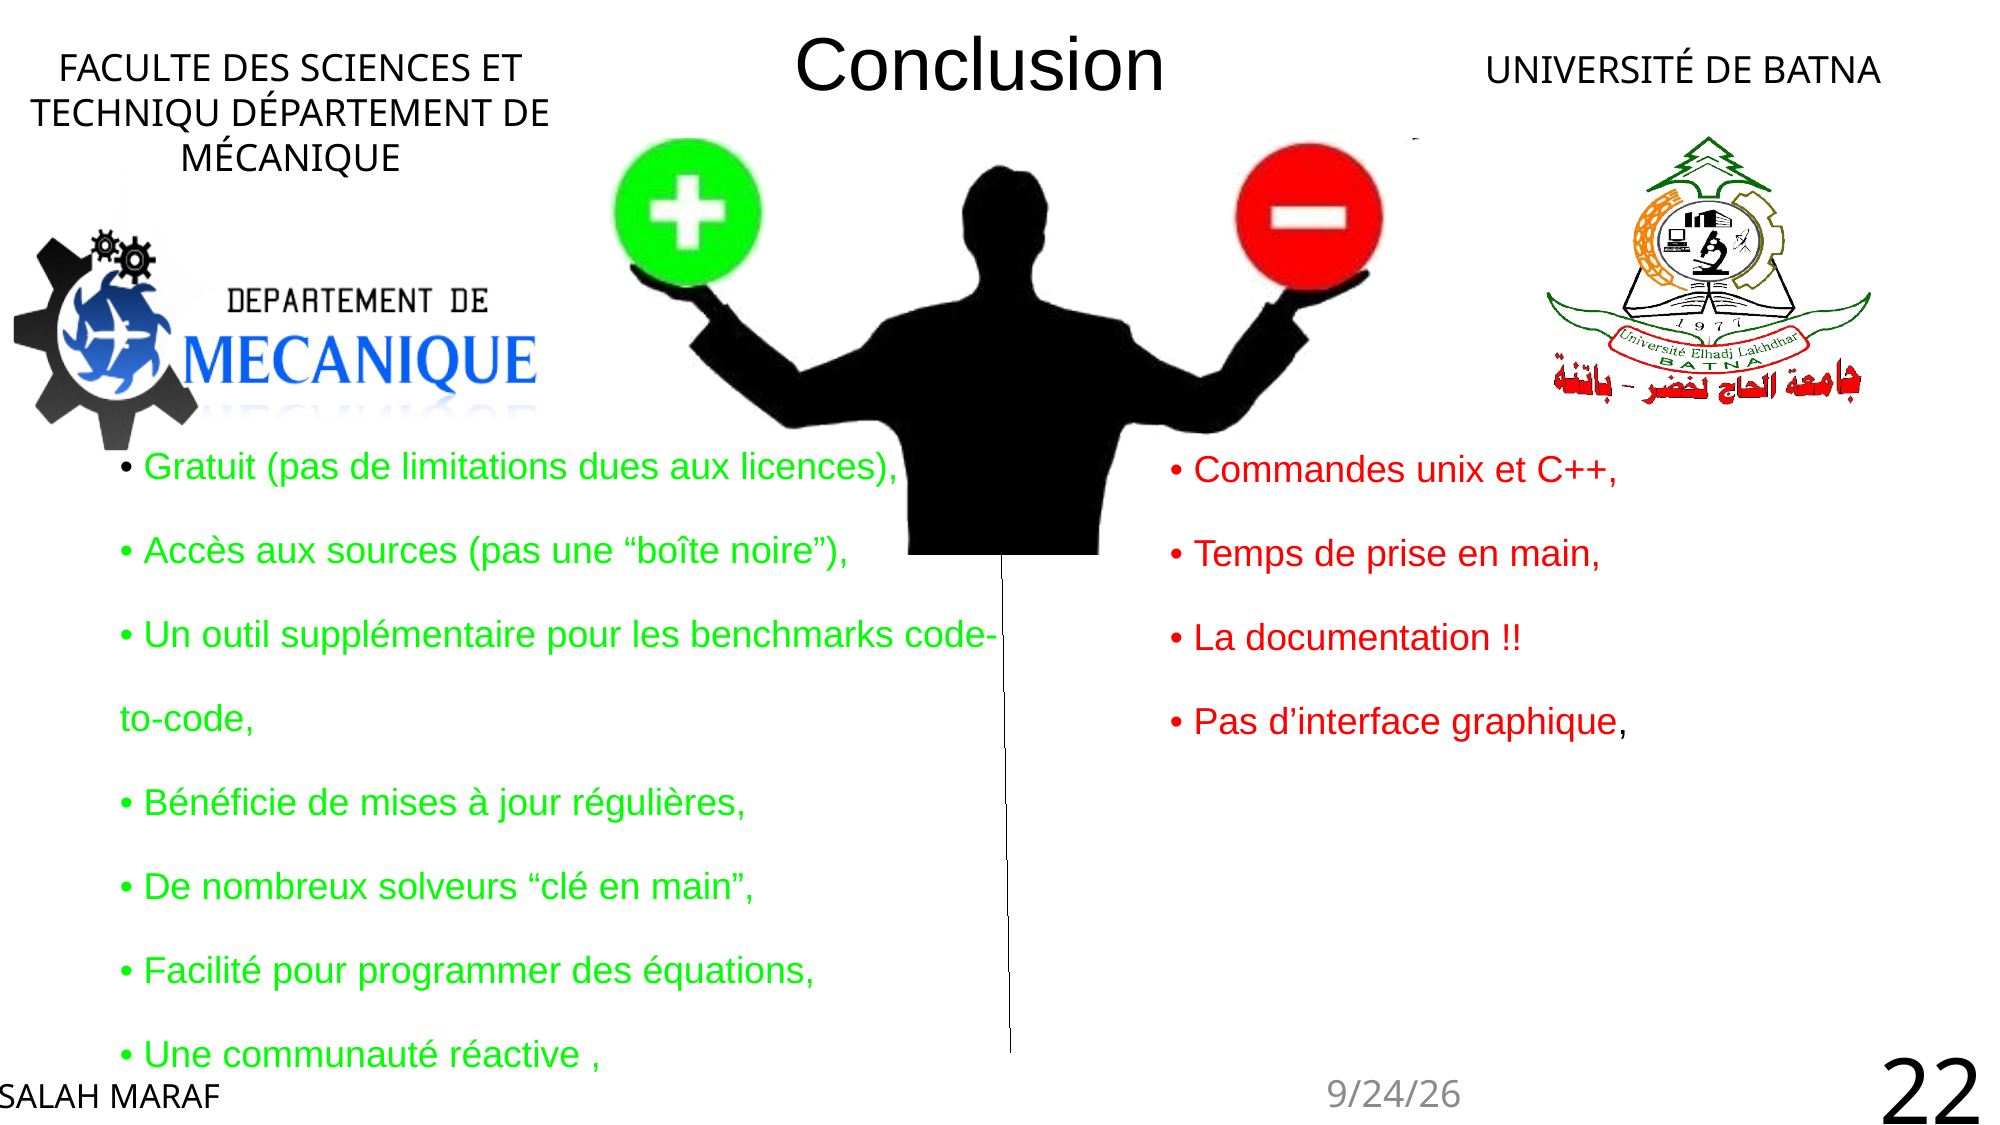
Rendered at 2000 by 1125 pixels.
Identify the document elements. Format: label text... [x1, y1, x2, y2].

picture [585, 138, 1419, 555]
slide_number <number> [1843, 1065, 2000, 1125]
text_box • Gratuit (pas de limitations dues aux licences), • Accès aux sources (pas une “boîte noire”), • Un outil supplémentaire pour les benchmarks code- to-code, • Bénéficie de mises à jour régulières, • De nombreux solveurs “clé en main”, • Facilité pour programmer des équations, • Une communauté réactive , [105, 438, 1096, 1125]
footer SALAH MARAF [0, 1065, 105, 1125]
picture [0, 134, 552, 468]
text_box Université de Batna [1469, 38, 1935, 144]
picture [1541, 134, 1876, 407]
slide_number 6/21/15 [1182, 1065, 1477, 1125]
text_box Conclusion [780, 15, 1396, 114]
text_box • Commandes unix et C++, • Temps de prise en main, • La documentation !! • Pas d’interface graphique, [1155, 441, 1966, 751]
text_box Faculte des Sciences et Techniqu Département de MÉCANIQUE [13, 36, 567, 187]
